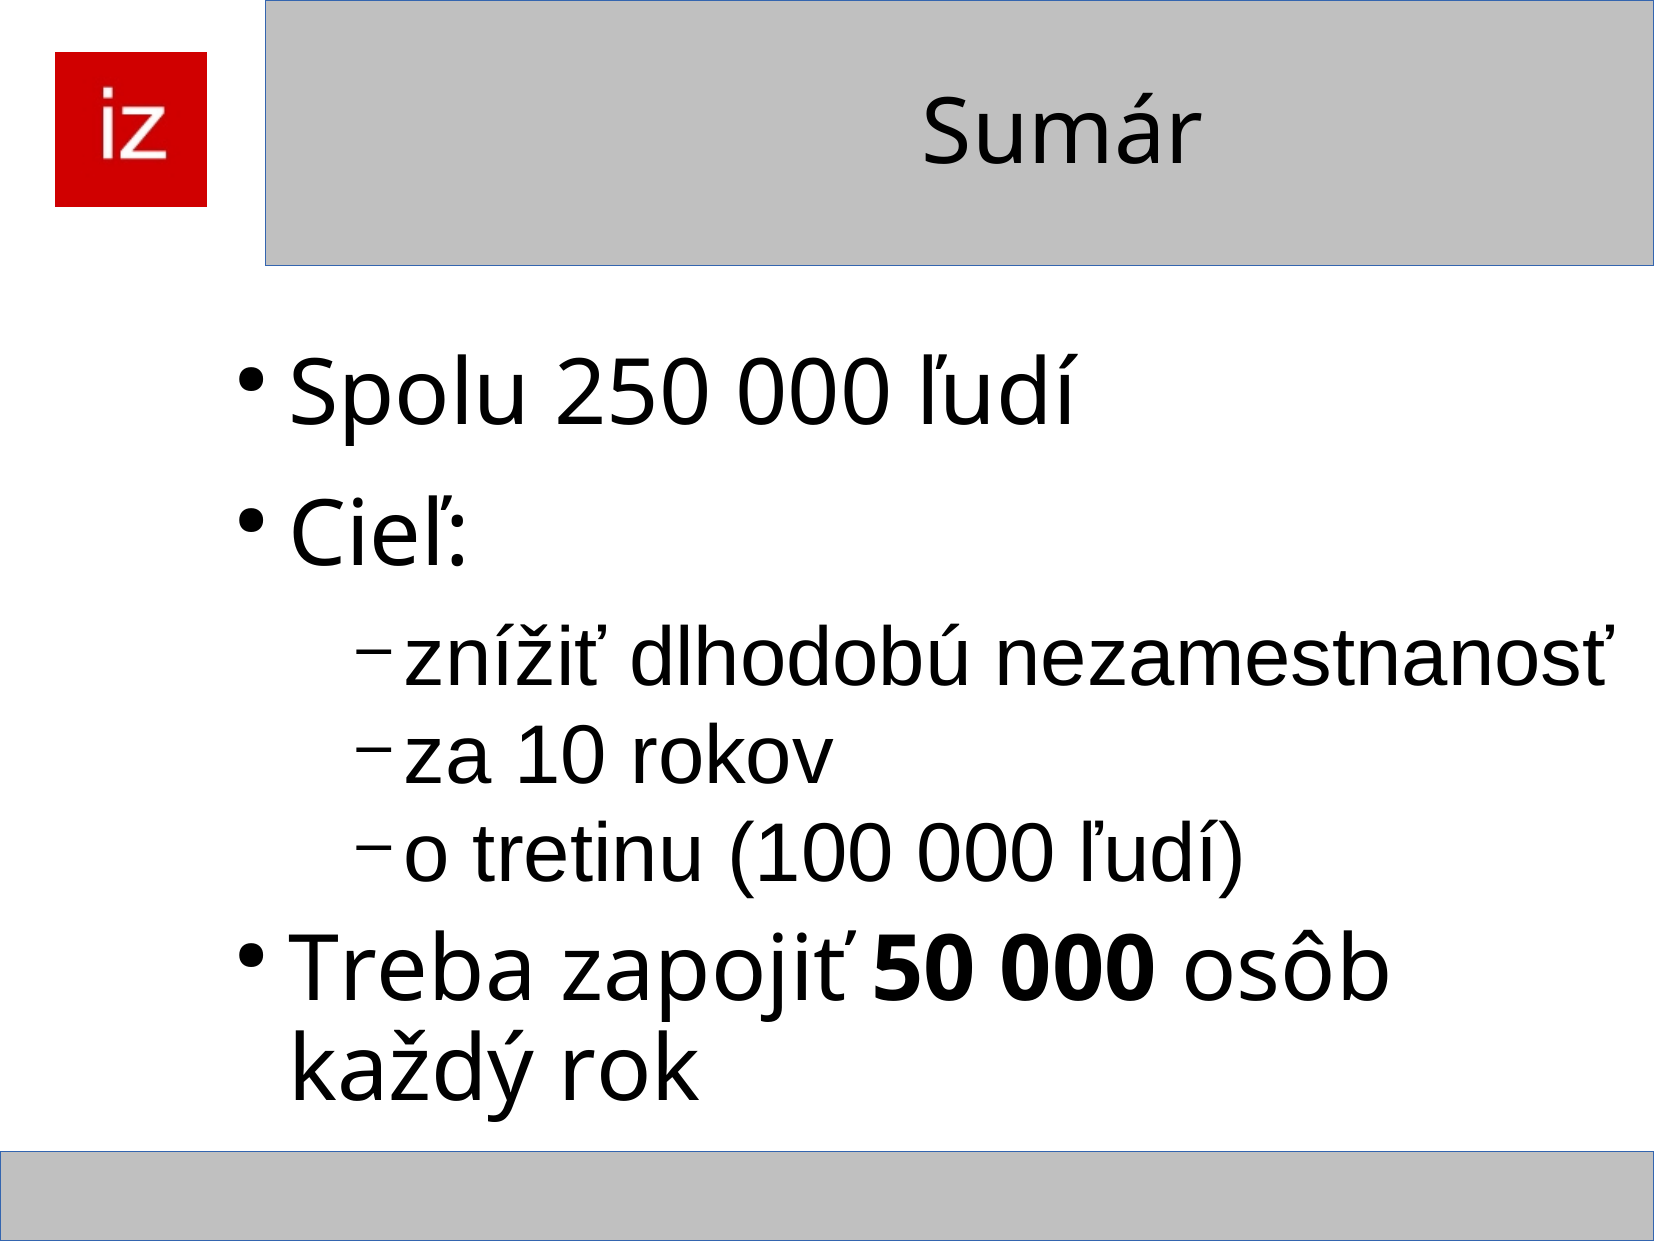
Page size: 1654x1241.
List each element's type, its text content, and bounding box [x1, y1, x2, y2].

picture [55, 52, 207, 207]
list Spolu 250 000 ľudí Cieľ: znížiť dlhodobú nezamestnanosť za 10 rokov o tretinu (100 000 ľudí) Treba zapojiť 50 000 osôb každý rok [121, 344, 1625, 1126]
title Sumár [561, 29, 1565, 237]
